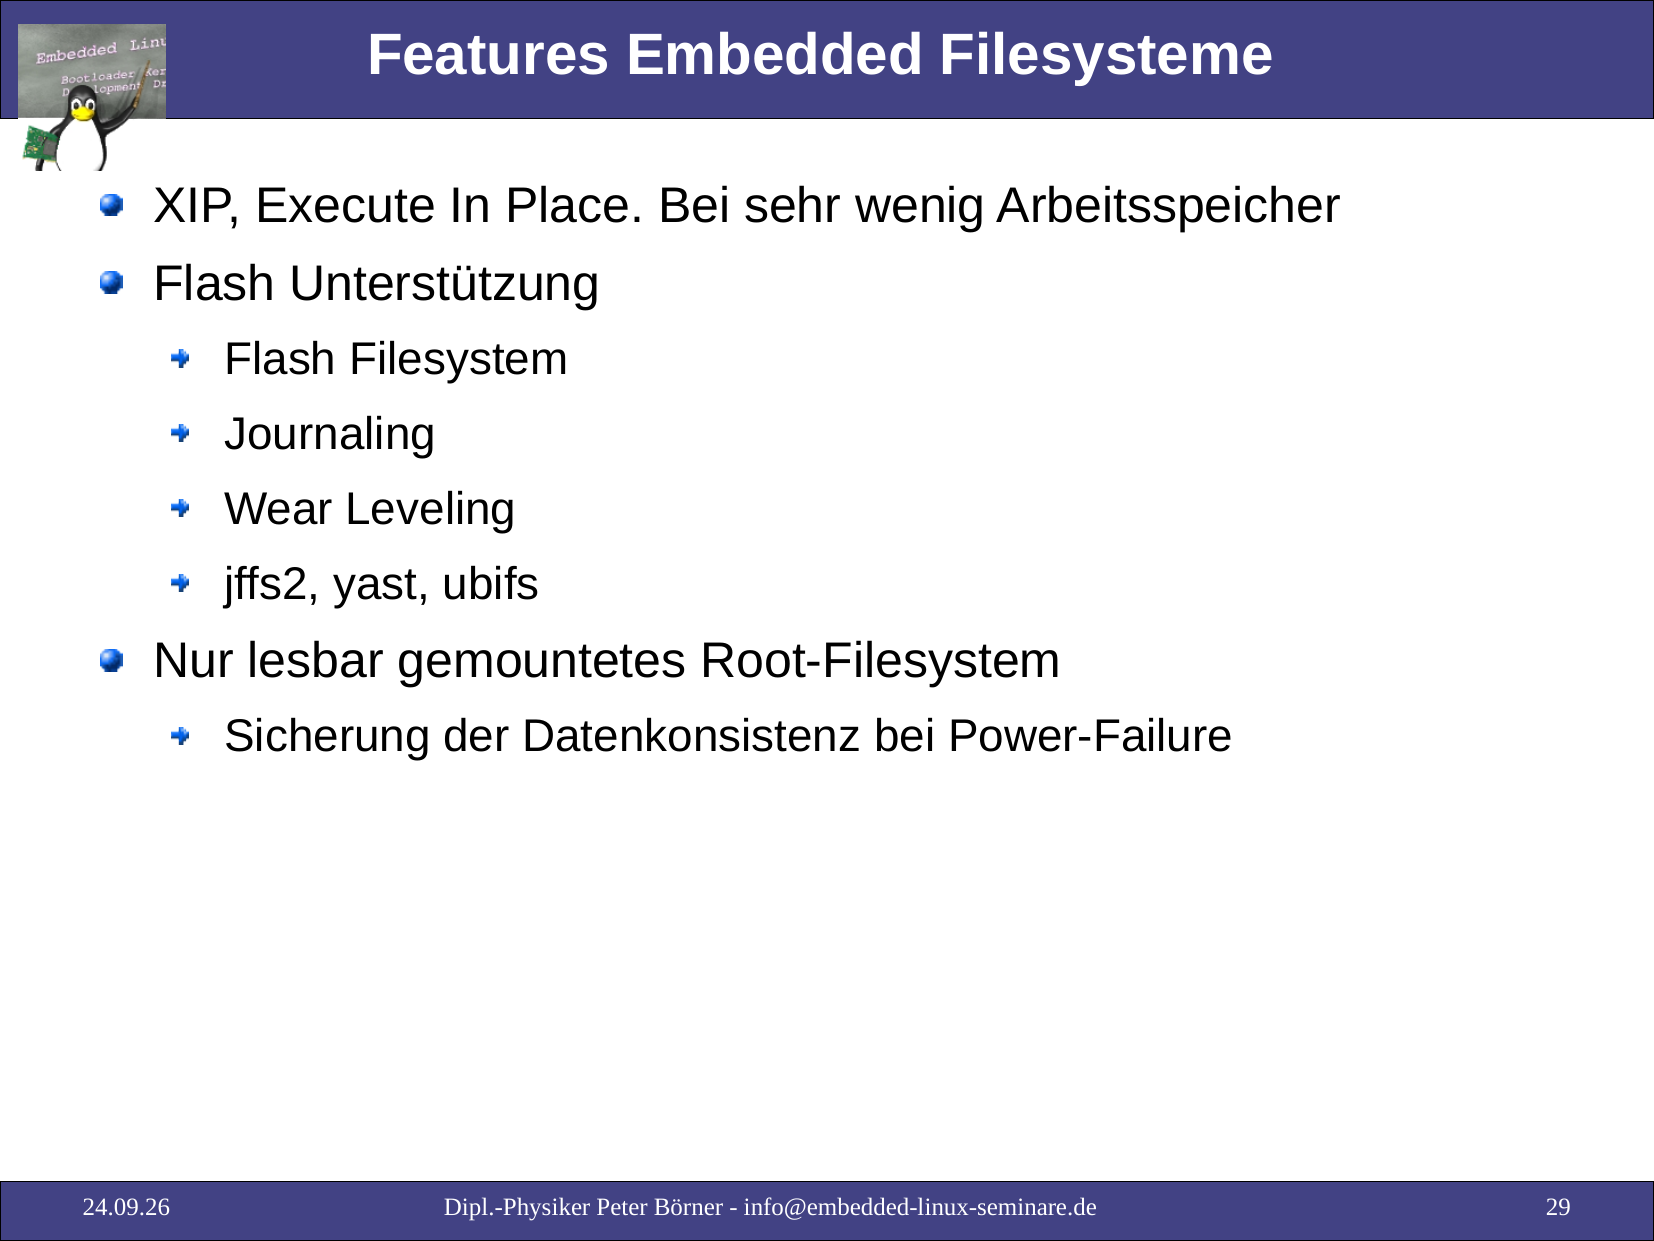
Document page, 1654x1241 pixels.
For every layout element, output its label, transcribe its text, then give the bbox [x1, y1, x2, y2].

picture [18, 24, 166, 171]
list XIP, Execute In Place. Bei sehr wenig Arbeitsspeicher Flash Unterstützung Flash Filesystem Journaling Wear Leveling jffs2, yast, ubifs Nur lesbar gemountetes Root-Filesystem Sicherung der Datenkonsistenz bei Power-Failure [82, 177, 1571, 1163]
title Features Embedded Filesysteme [76, 19, 1565, 89]
